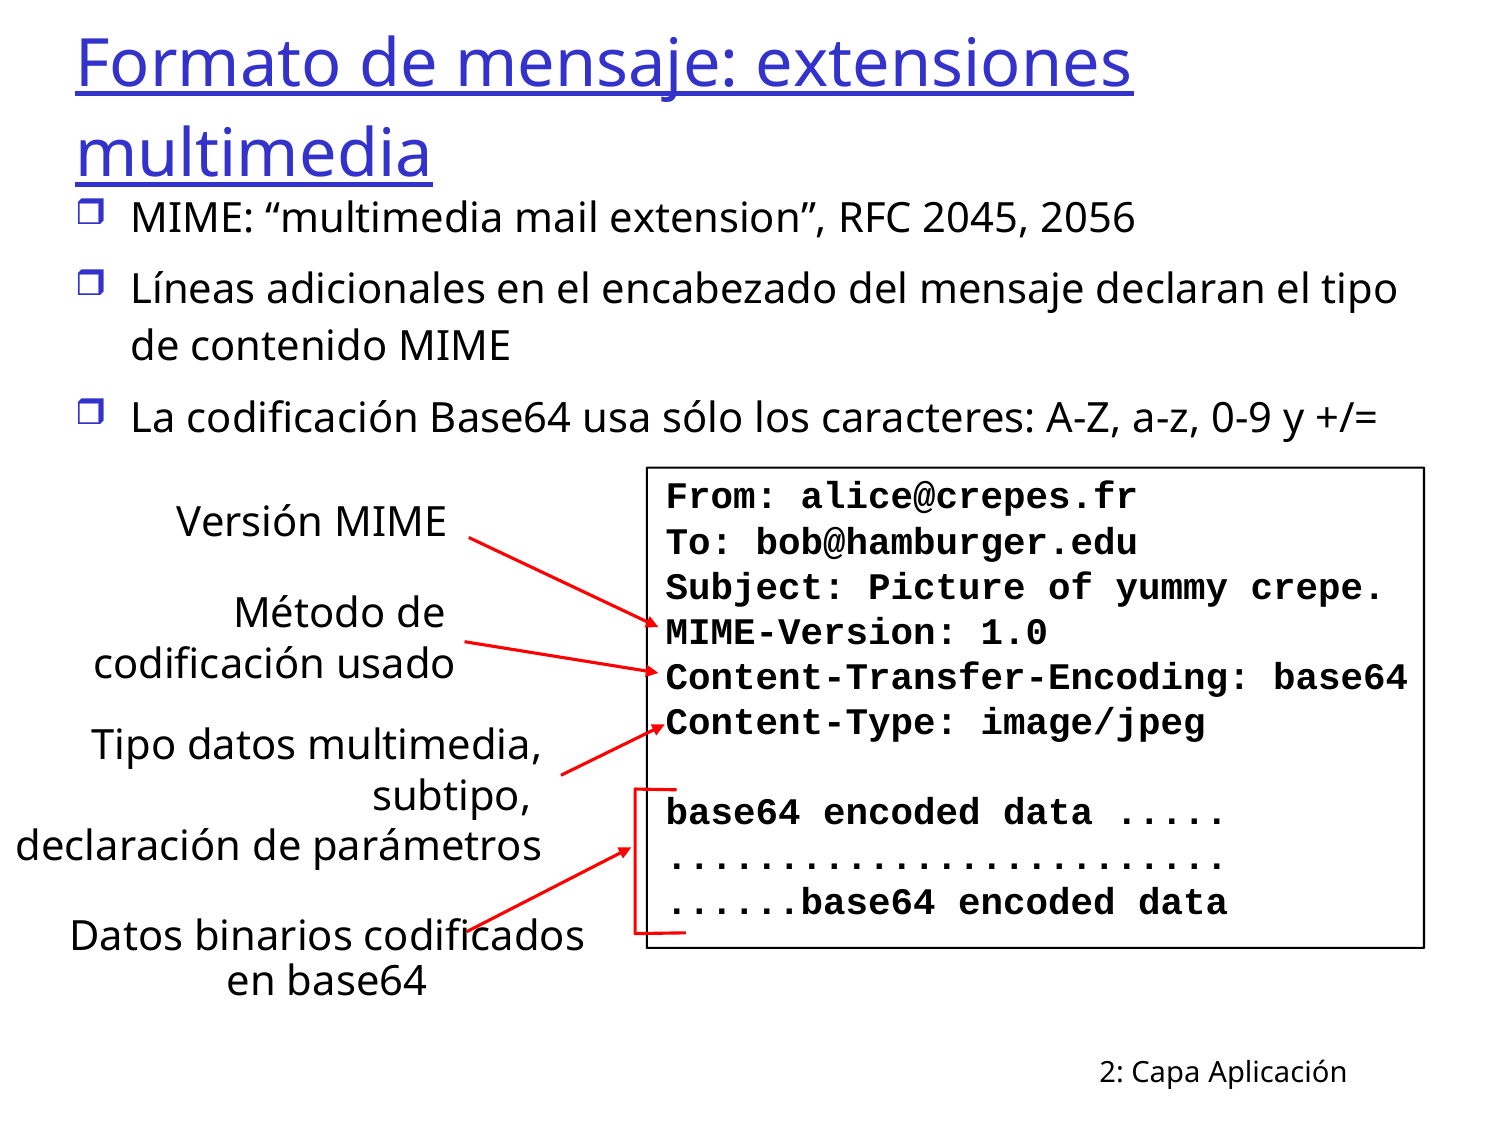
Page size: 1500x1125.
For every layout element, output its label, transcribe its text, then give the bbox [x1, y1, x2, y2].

list MIME: “multimedia mail extension”, RFC 2045, 2056 Líneas adicionales en el encabezado del mensaje declaran el tipo de contenido MIME La codificación Base64 usa sólo los caracteres: A-Z, a-z, 0-9 y +/= [75, 187, 1426, 462]
text_box Datos binarios codificados en base64 [54, 906, 601, 1013]
text_box From: alice@crepes.fr To: bob@hamburger.edu Subject: Picture of yummy crepe. MIME-Version: 1.0 Content-Transfer-Encoding: base64 Content-Type: image/jpeg base64 encoded data ..... ......................... ......base64 encoded data [650, 467, 1468, 975]
title Formato de mensaje: extensiones multimedia [75, 30, 1426, 181]
text_box From: alice@crepes.fr To: bob@hamburger.edu Subject: Picture of yummy crepe. MIME-Version: 1.0 Content-Transfer-Encoding: base64 Content-Type: image/jpeg base64 encoded data ..... ......................... ......base64 encoded data [650, 469, 1422, 946]
text_box Versión MIME [161, 492, 463, 554]
text_box Tipo datos multimedia, subtipo, declaración de parámetros [0, 716, 558, 877]
text_box Método de codificación usado [78, 584, 472, 695]
